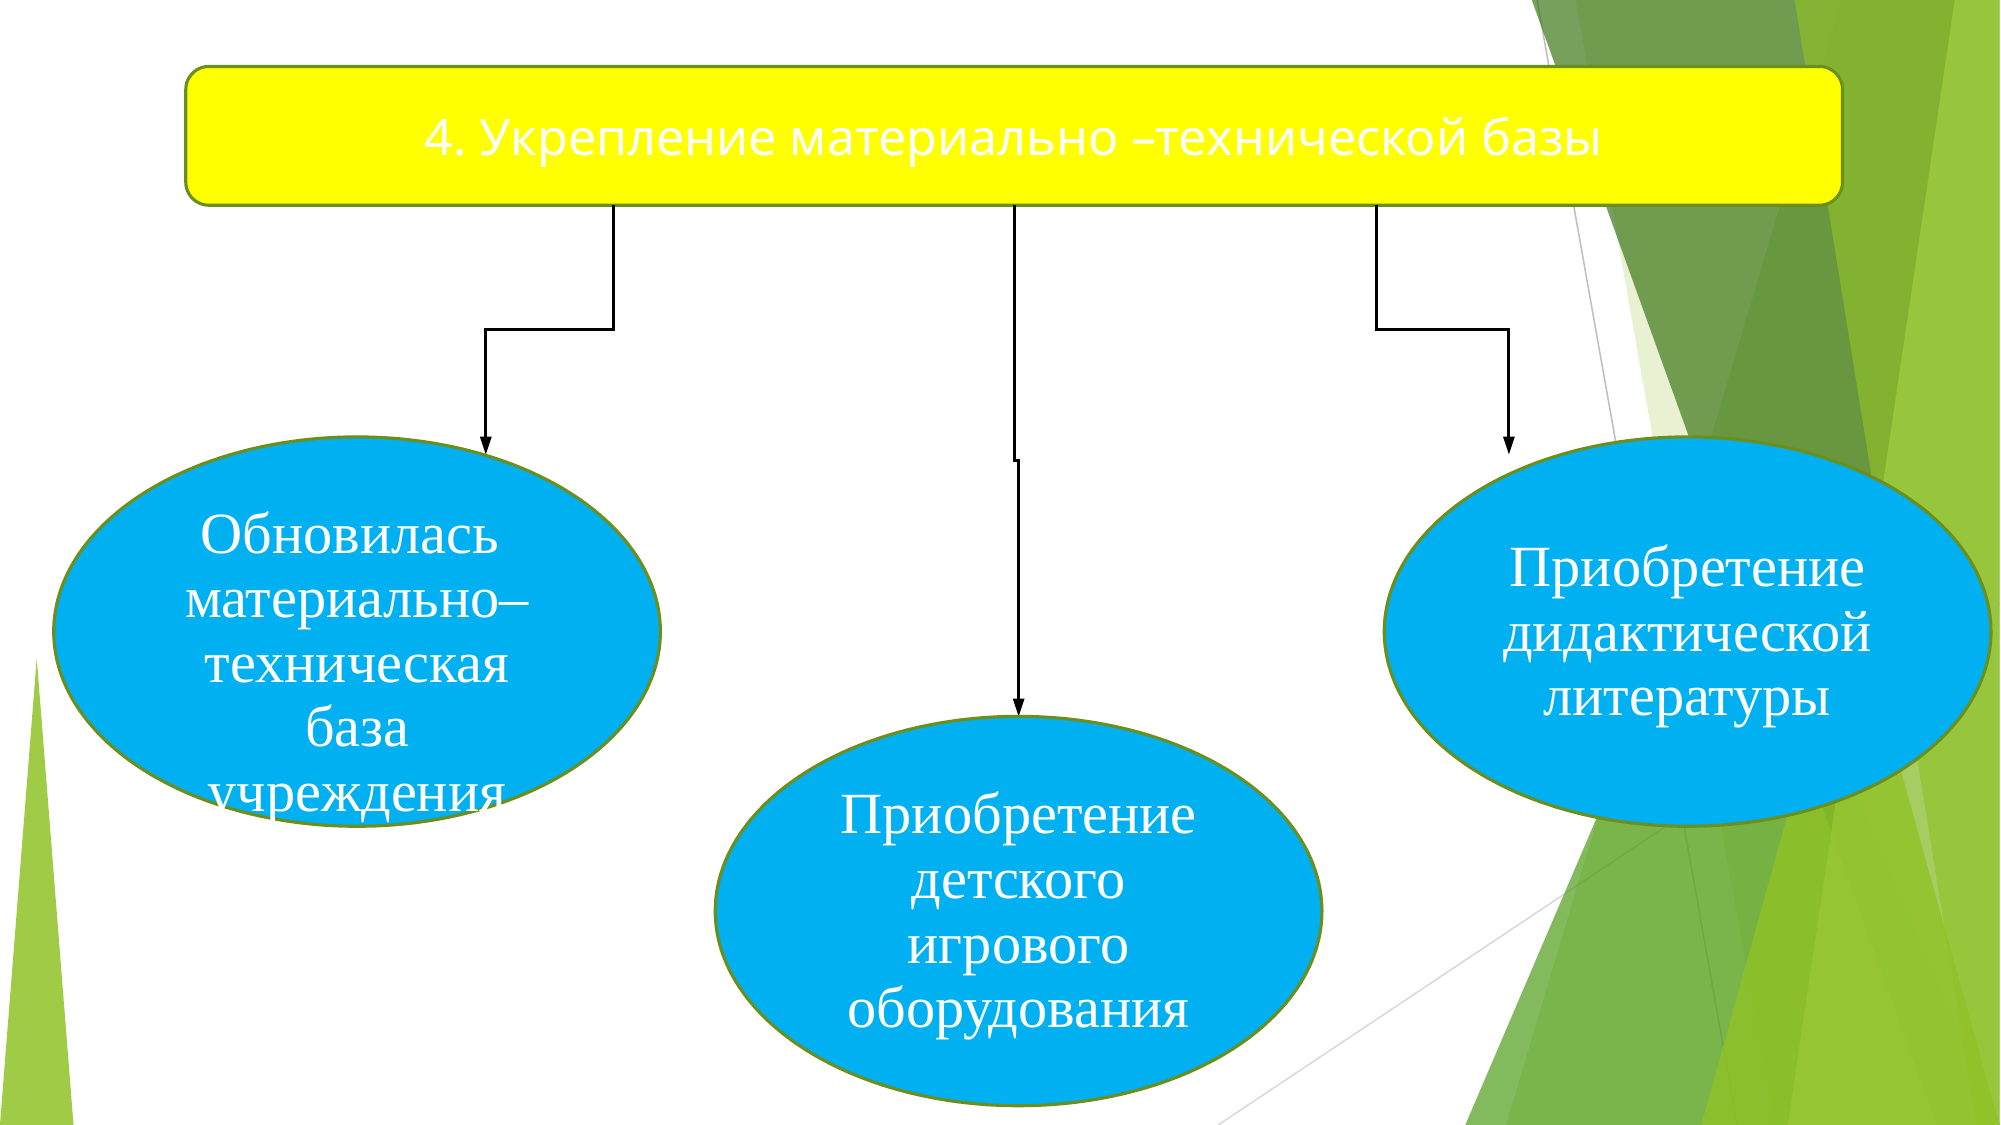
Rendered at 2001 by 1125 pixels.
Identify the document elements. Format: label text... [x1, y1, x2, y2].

text_box Обновилась материально–техническая база учреждения [53, 436, 661, 827]
text_box 4. Укрепление материально –технической базы [185, 66, 1843, 206]
text_box Приобретение детского игрового оборудования [715, 716, 1322, 1106]
text_box Приобретение дидактической литературы [1384, 436, 1991, 827]
